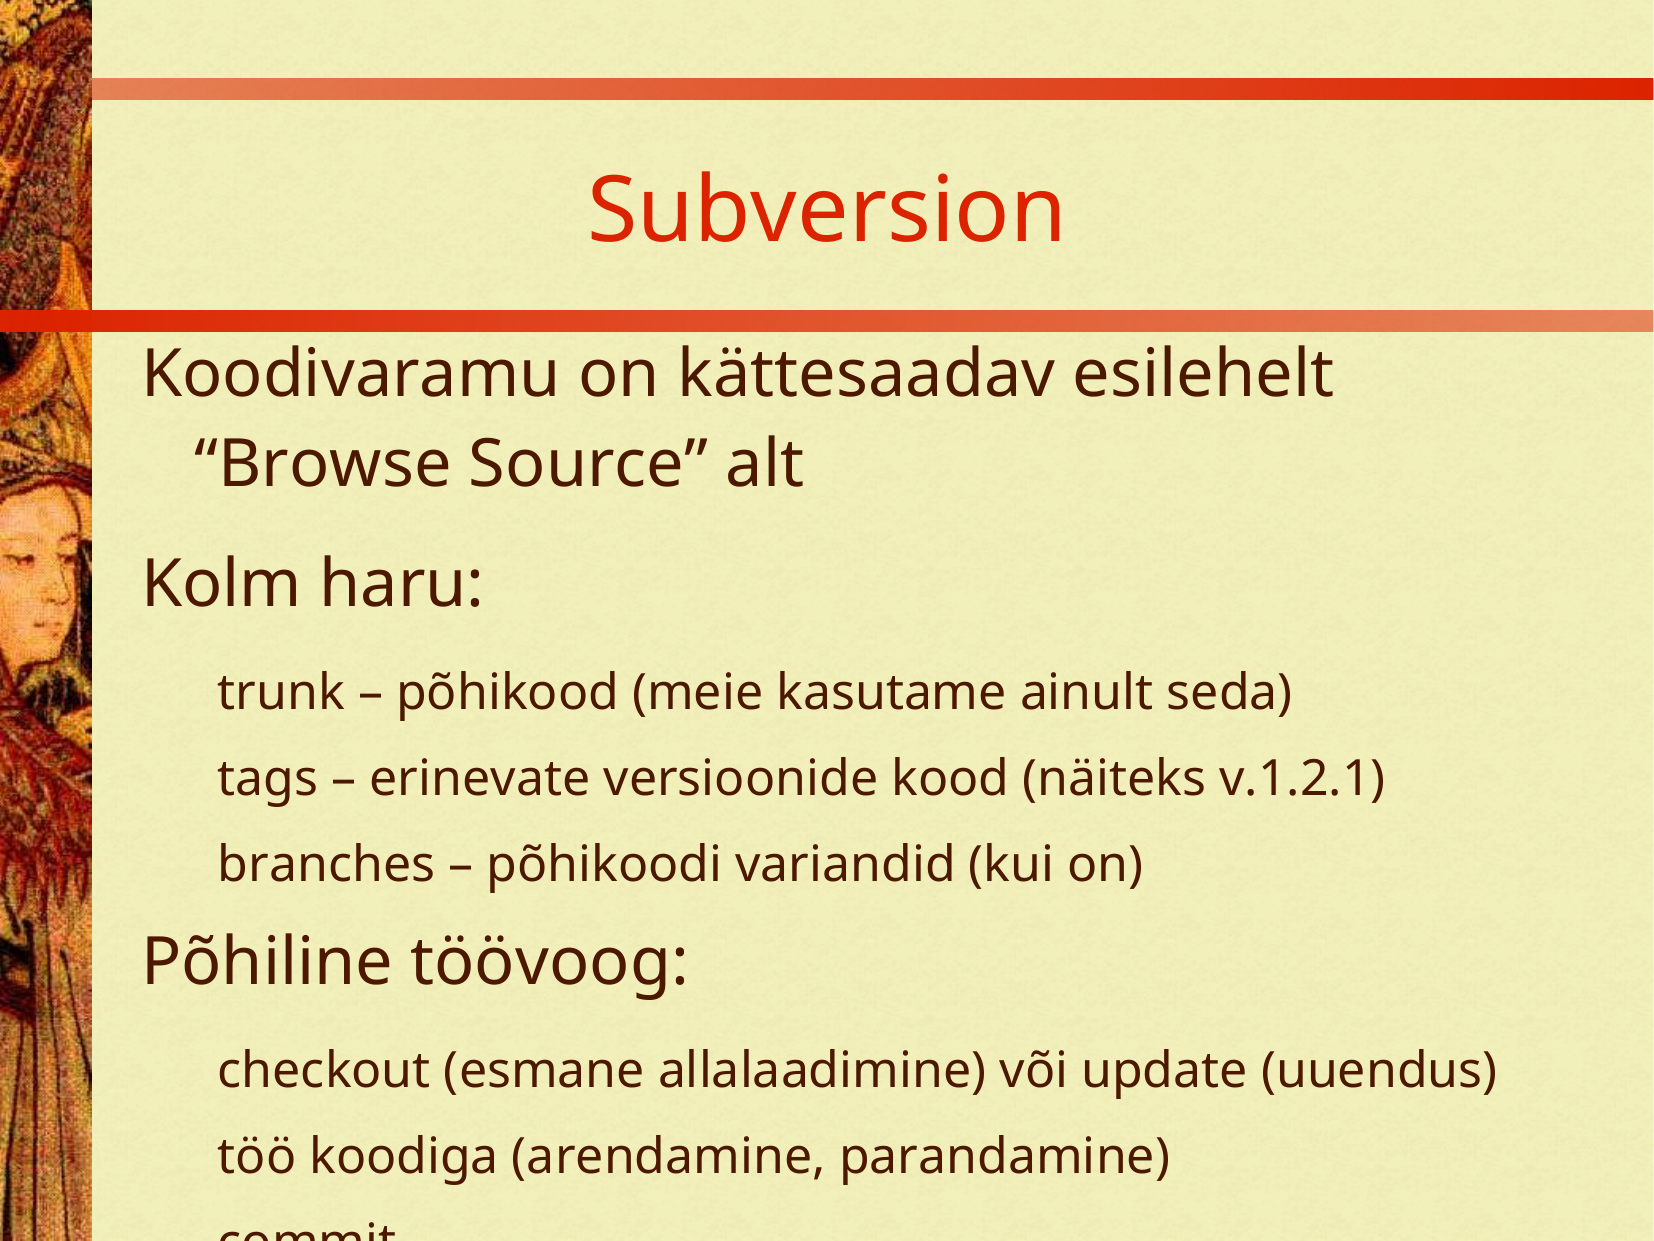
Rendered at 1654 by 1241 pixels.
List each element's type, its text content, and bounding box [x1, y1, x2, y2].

list Koodivaramu on kättesaadav esilehelt “Browse Source” alt Kolm haru: trunk – põhikood (meie kasutame ainult seda) tags – erinevate versioonide kood (näiteks v.1.2.1) branches – põhikoodi variandid (kui on) Põhiline töövoog: checkout (esmane allalaadimine) või update (uuendus) töö koodiga (arendamine, parandamine) commit Linuxites on reeglina olemas, Windowsi jaoks on http://tortoisesvn.tigris.org [123, 324, 1536, 1220]
picture [298, 1235, 310, 1241]
picture [0, 332, 1654, 1241]
picture [327, 1235, 339, 1241]
picture [249, 1235, 263, 1241]
picture [344, 1235, 356, 1241]
title Subversion [121, 102, 1534, 311]
picture [281, 1235, 293, 1241]
picture [0, 0, 1654, 310]
